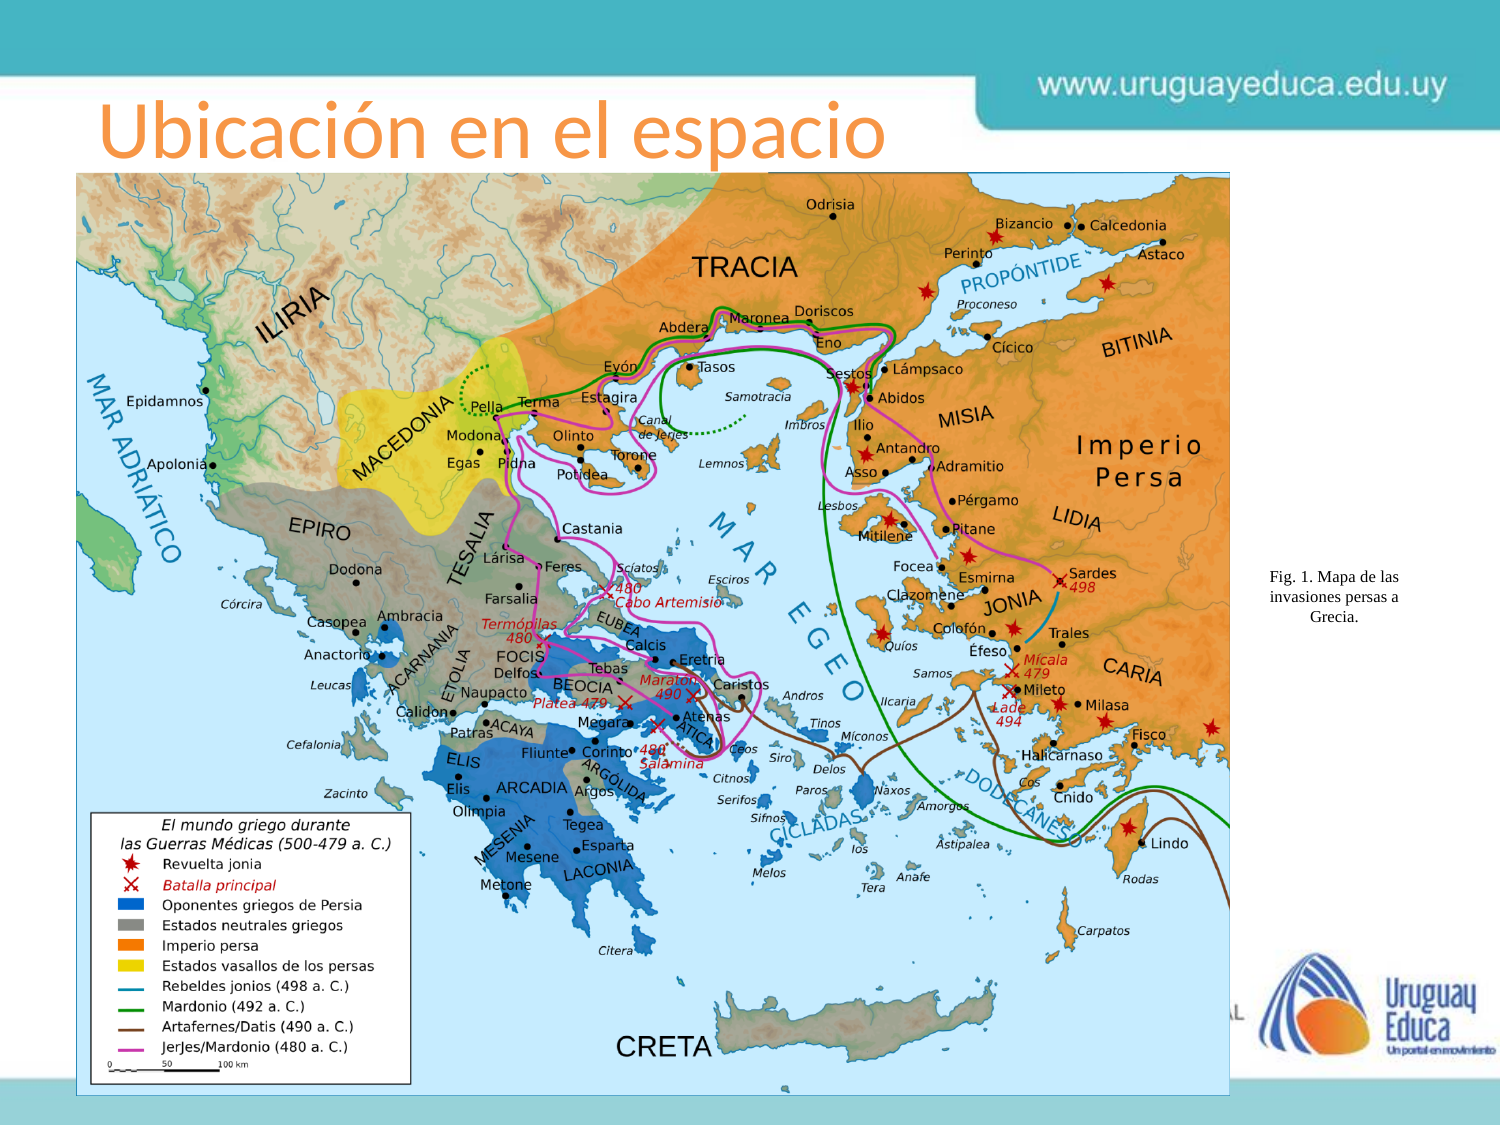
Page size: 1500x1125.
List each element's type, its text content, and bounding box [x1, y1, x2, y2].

text_box Fig. 1. Mapa de las invasiones persas a Grecia. [1234, 558, 1435, 634]
picture [0, 0, 1500, 1125]
title Ubicación en el espacio [5, 31, 980, 219]
